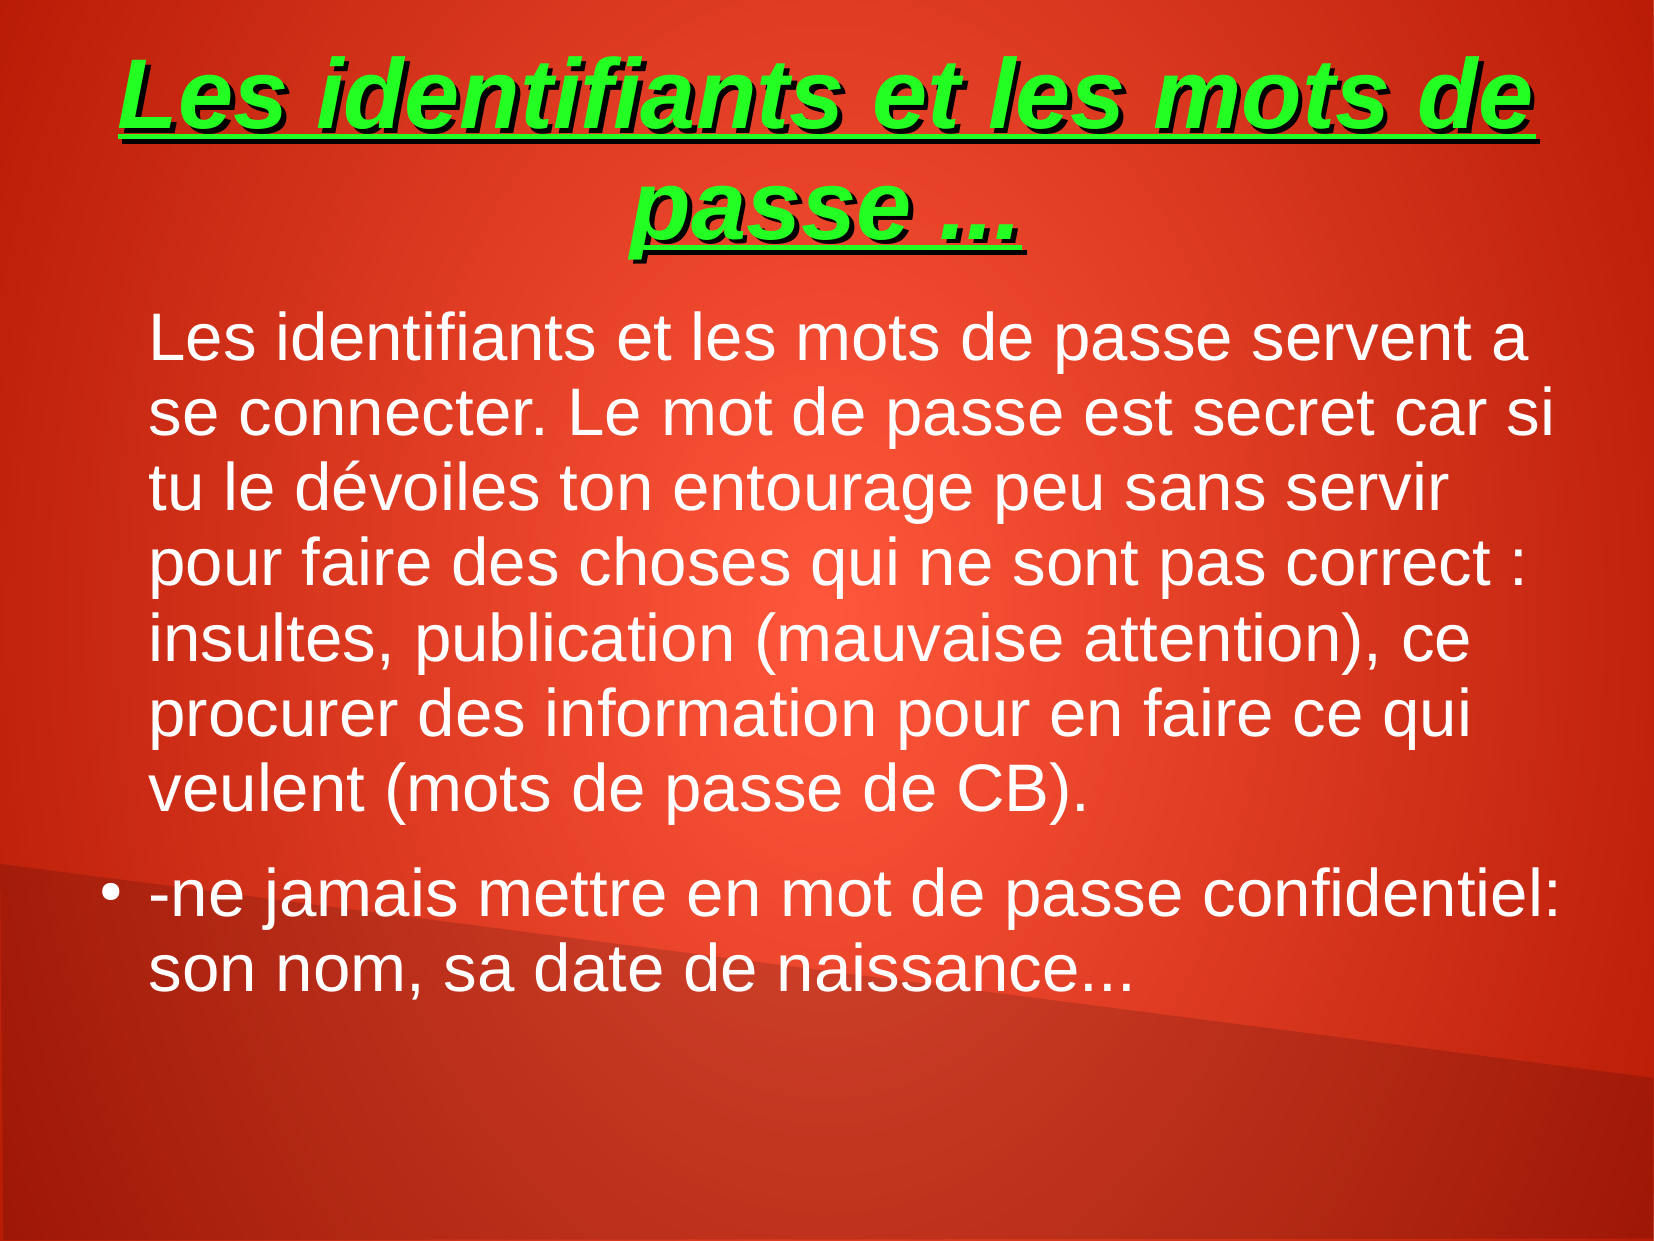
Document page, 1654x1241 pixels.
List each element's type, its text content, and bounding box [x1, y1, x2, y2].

list Les identifiants et les mots de passe servent a se connecter. Le mot de passe est secret car si tu le dévoiles ton entourage peu sans servir pour faire des choses qui ne sont pas correct : insultes, publication (mauvaise attention), ce procurer des information pour en faire ce qui veulent (mots de passe de CB). -ne jamais mettre en mot de passe confidentiel: son nom, sa date de naissance... [82, 299, 1571, 1019]
title Les identifiants et les mots de passe ... [82, 38, 1571, 261]
